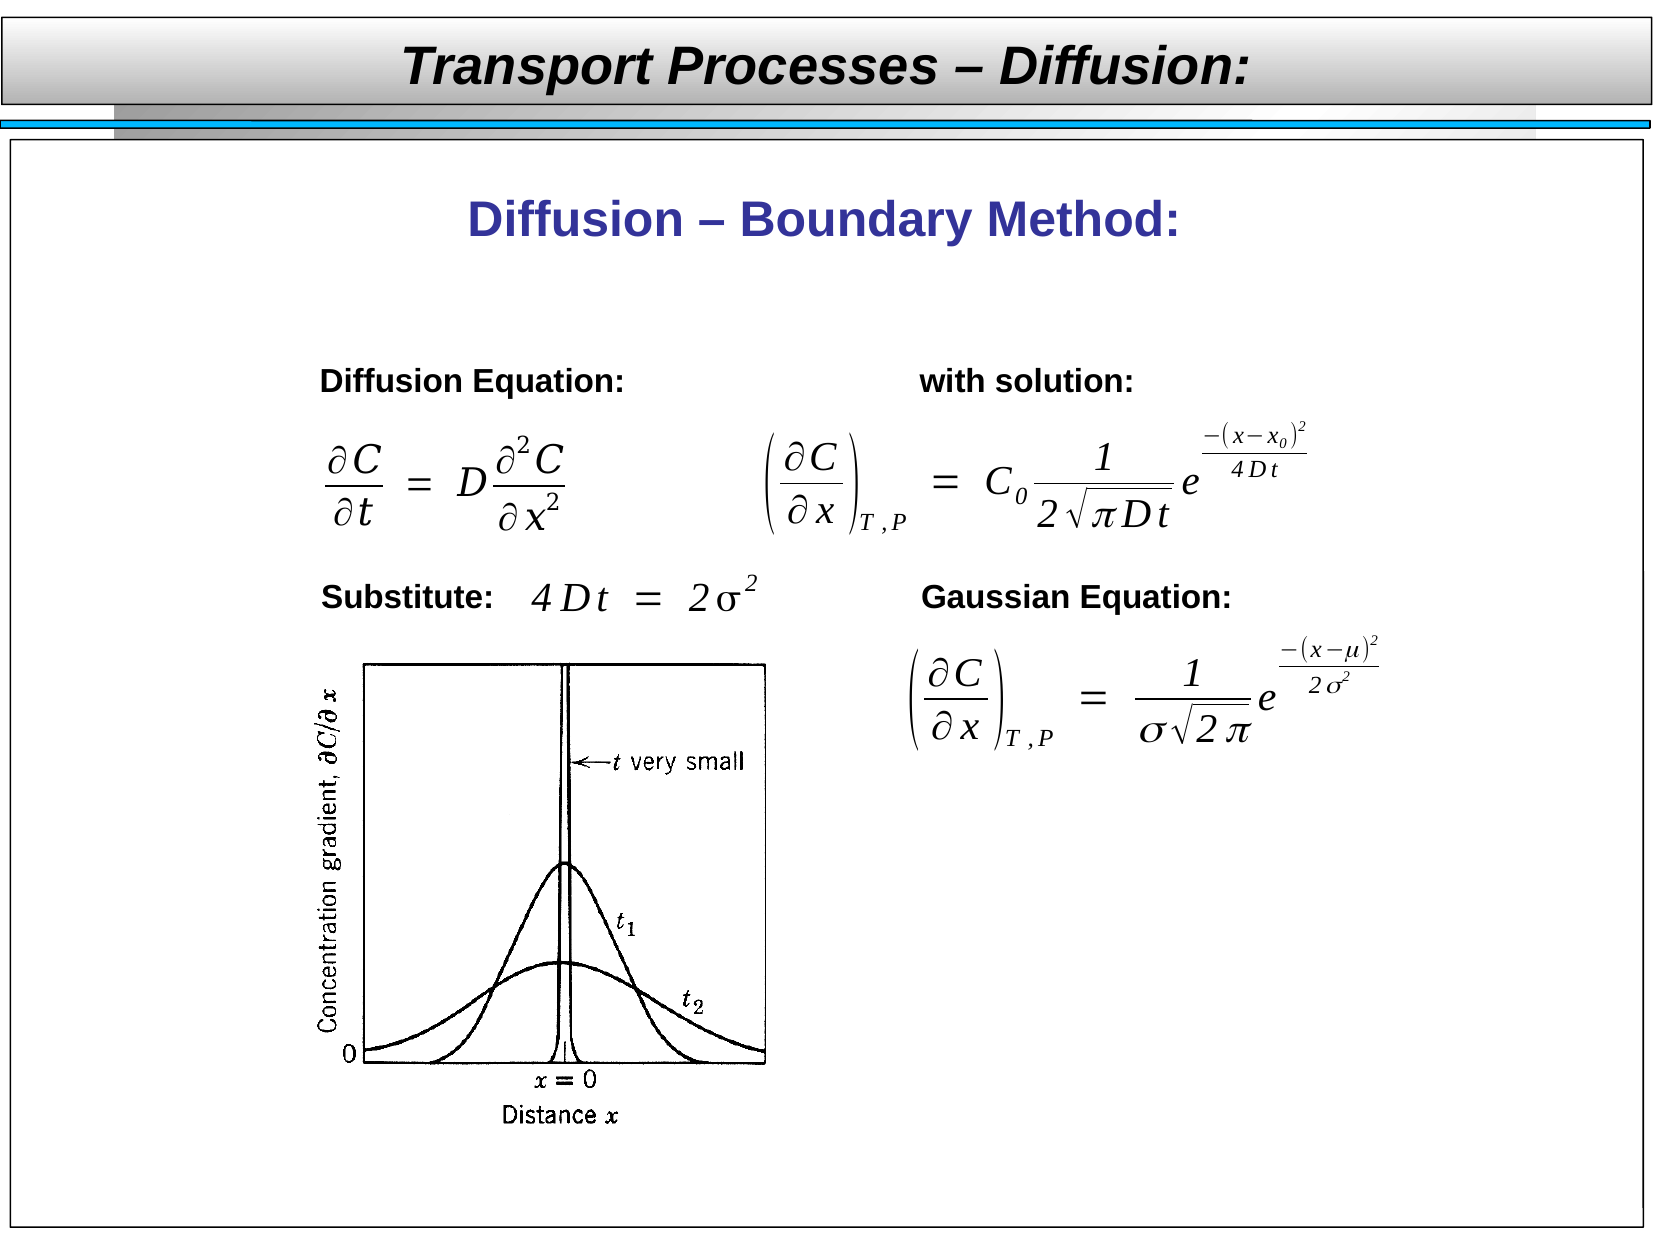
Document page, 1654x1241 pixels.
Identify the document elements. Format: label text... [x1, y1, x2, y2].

title Diffusion – Boundary Method: [452, 183, 1201, 256]
text_box Diffusion Equation: with solution: [304, 354, 1402, 444]
text_box Substitute: Gaussian Equation: [306, 571, 1471, 661]
text_box Transport Processes – Diffusion: [1, 17, 1652, 105]
chart [315, 431, 574, 540]
chart [756, 417, 1315, 537]
text_box [10, 139, 1644, 1228]
chart [899, 631, 1388, 753]
chart [523, 568, 765, 621]
text_box [0, 120, 1651, 129]
picture [314, 662, 766, 1124]
